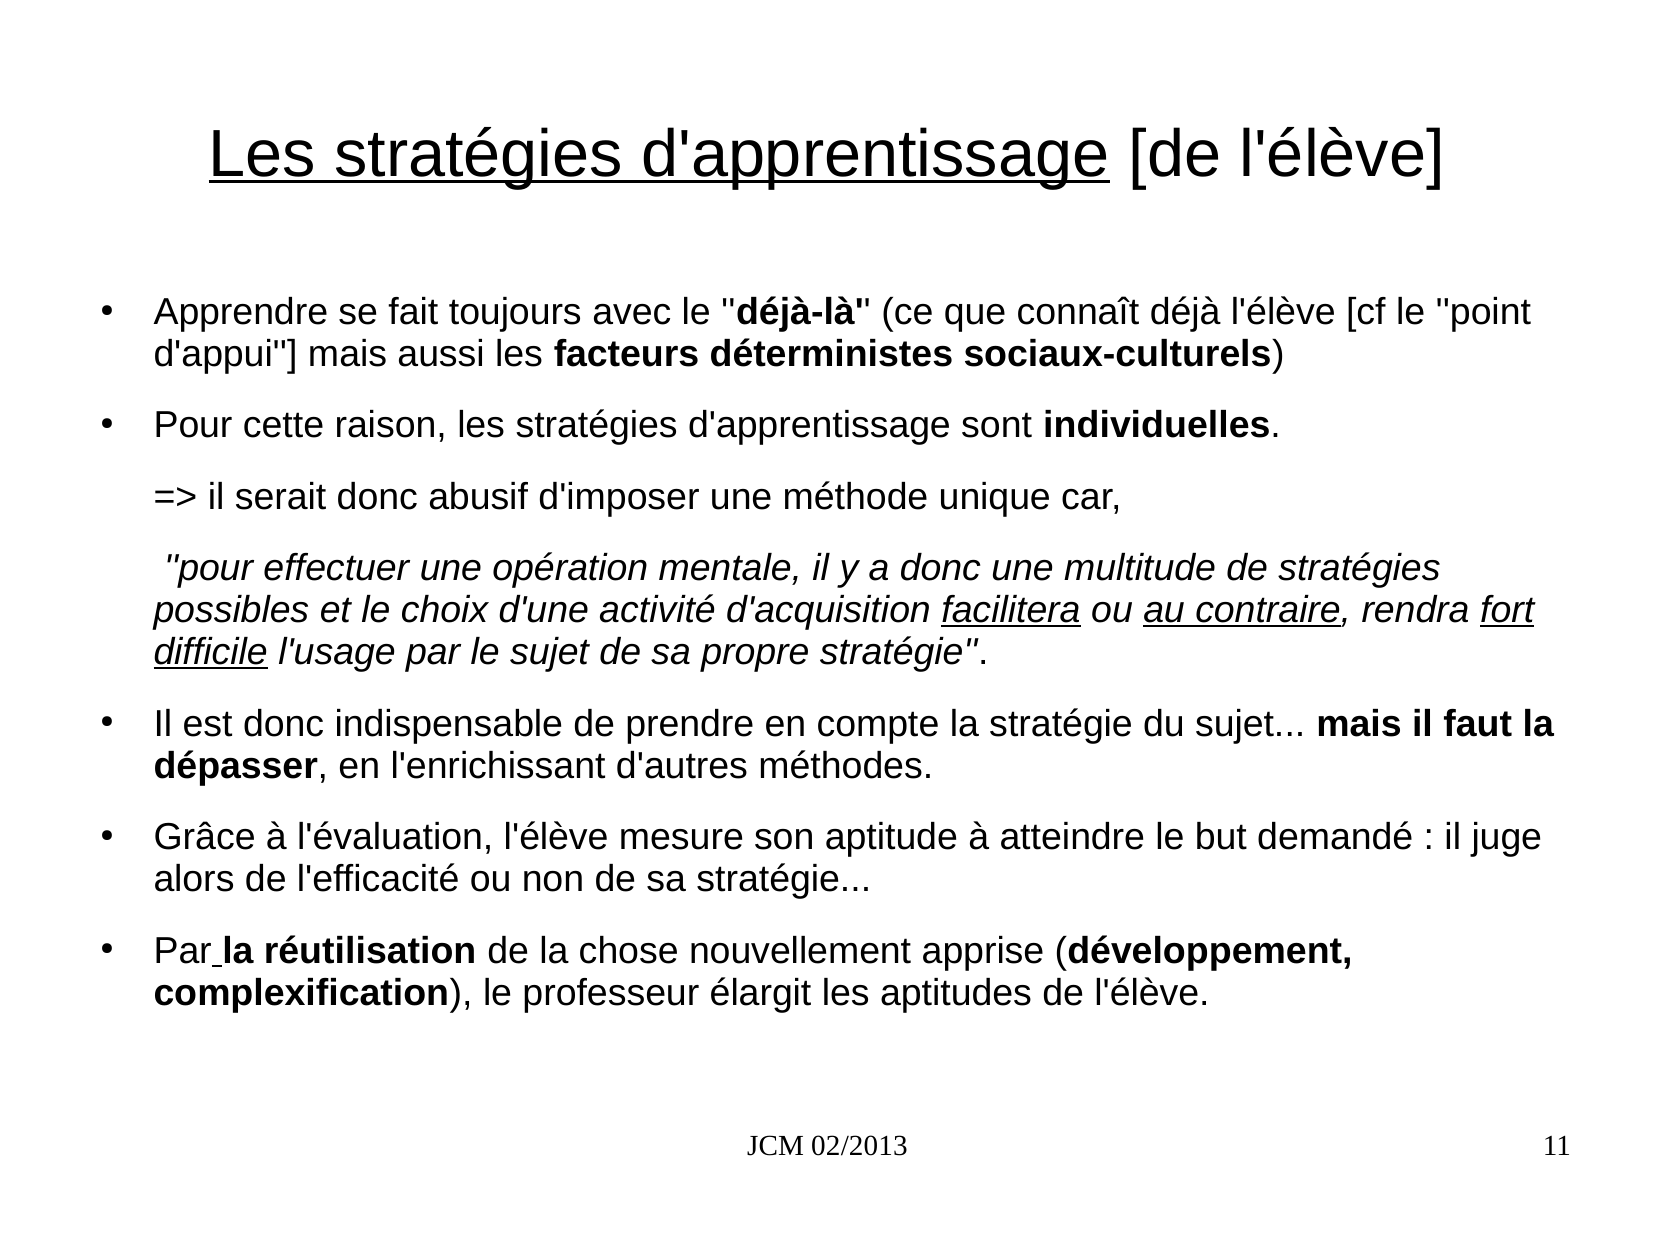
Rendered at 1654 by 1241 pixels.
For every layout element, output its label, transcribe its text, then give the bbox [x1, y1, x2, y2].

title Les stratégies d'apprentissage [de l'élève] [82, 56, 1571, 250]
list Apprendre se fait toujours avec le ''déjà-là'' (ce que connaît déjà l'élève [cf le ''point d'appui''] mais aussi les facteurs déterministes sociaux-culturels) Pour cette raison, les stratégies d'apprentissage sont individuelles. => il serait donc abusif d'imposer une méthode unique car, ''pour effectuer une opération mentale, il y a donc une multitude de stratégies possibles et le choix d'une activité d'acquisition facilitera ou au contraire, rendra fort difficile l'usage par le sujet de sa propre stratégie''. Il est donc indispensable de prendre en compte la stratégie du sujet... mais il faut la dépasser, en l'enrichissant d'autres méthodes. Grâce à l'évaluation, l'élève mesure son aptitude à atteindre le but demandé : il juge alors de l'efficacité ou non de sa stratégie... Par la réutilisation de la chose nouvellement apprise (développement, complexification), le professeur élargit les aptitudes de l'élève. [82, 290, 1571, 1103]
